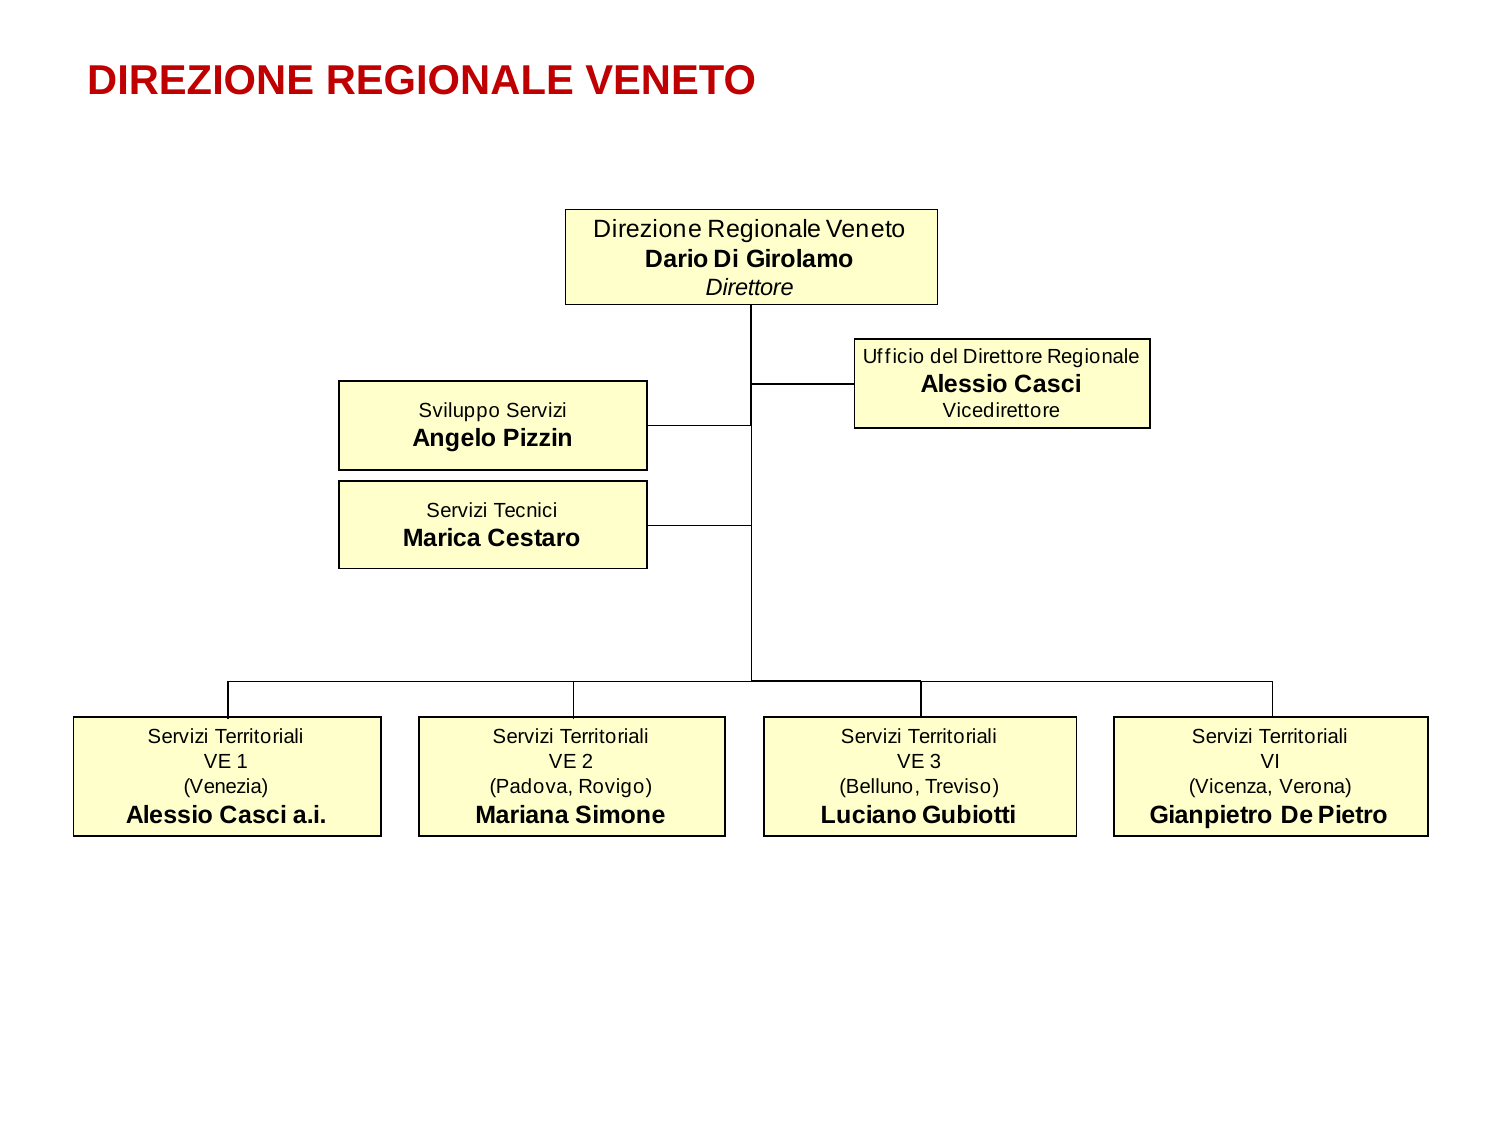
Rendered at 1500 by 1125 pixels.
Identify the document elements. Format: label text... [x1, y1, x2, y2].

picture [71, 203, 1429, 837]
title DIREZIONE REGIONALE VENETO [72, 45, 1462, 128]
